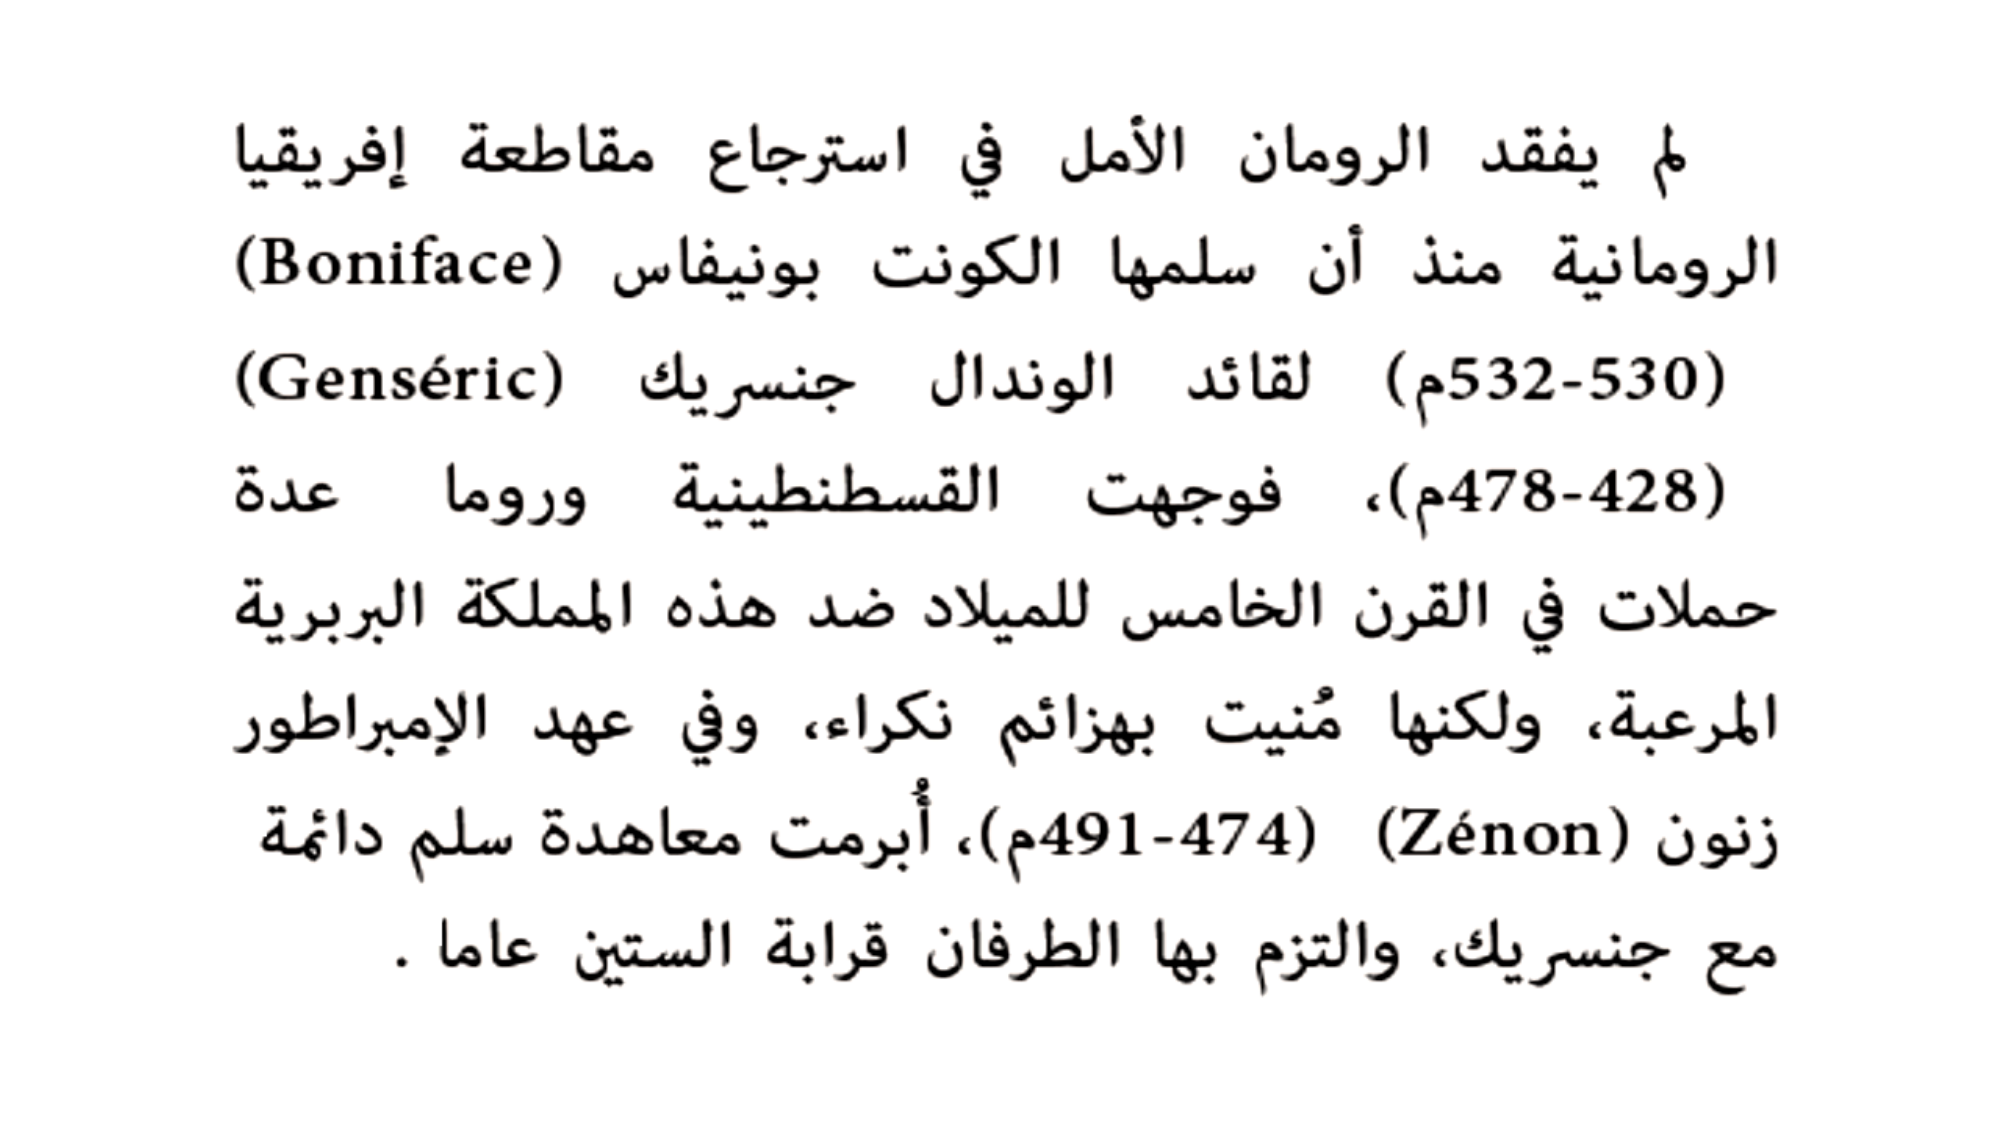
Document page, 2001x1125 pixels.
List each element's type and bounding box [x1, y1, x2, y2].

picture [203, 85, 1797, 1040]
